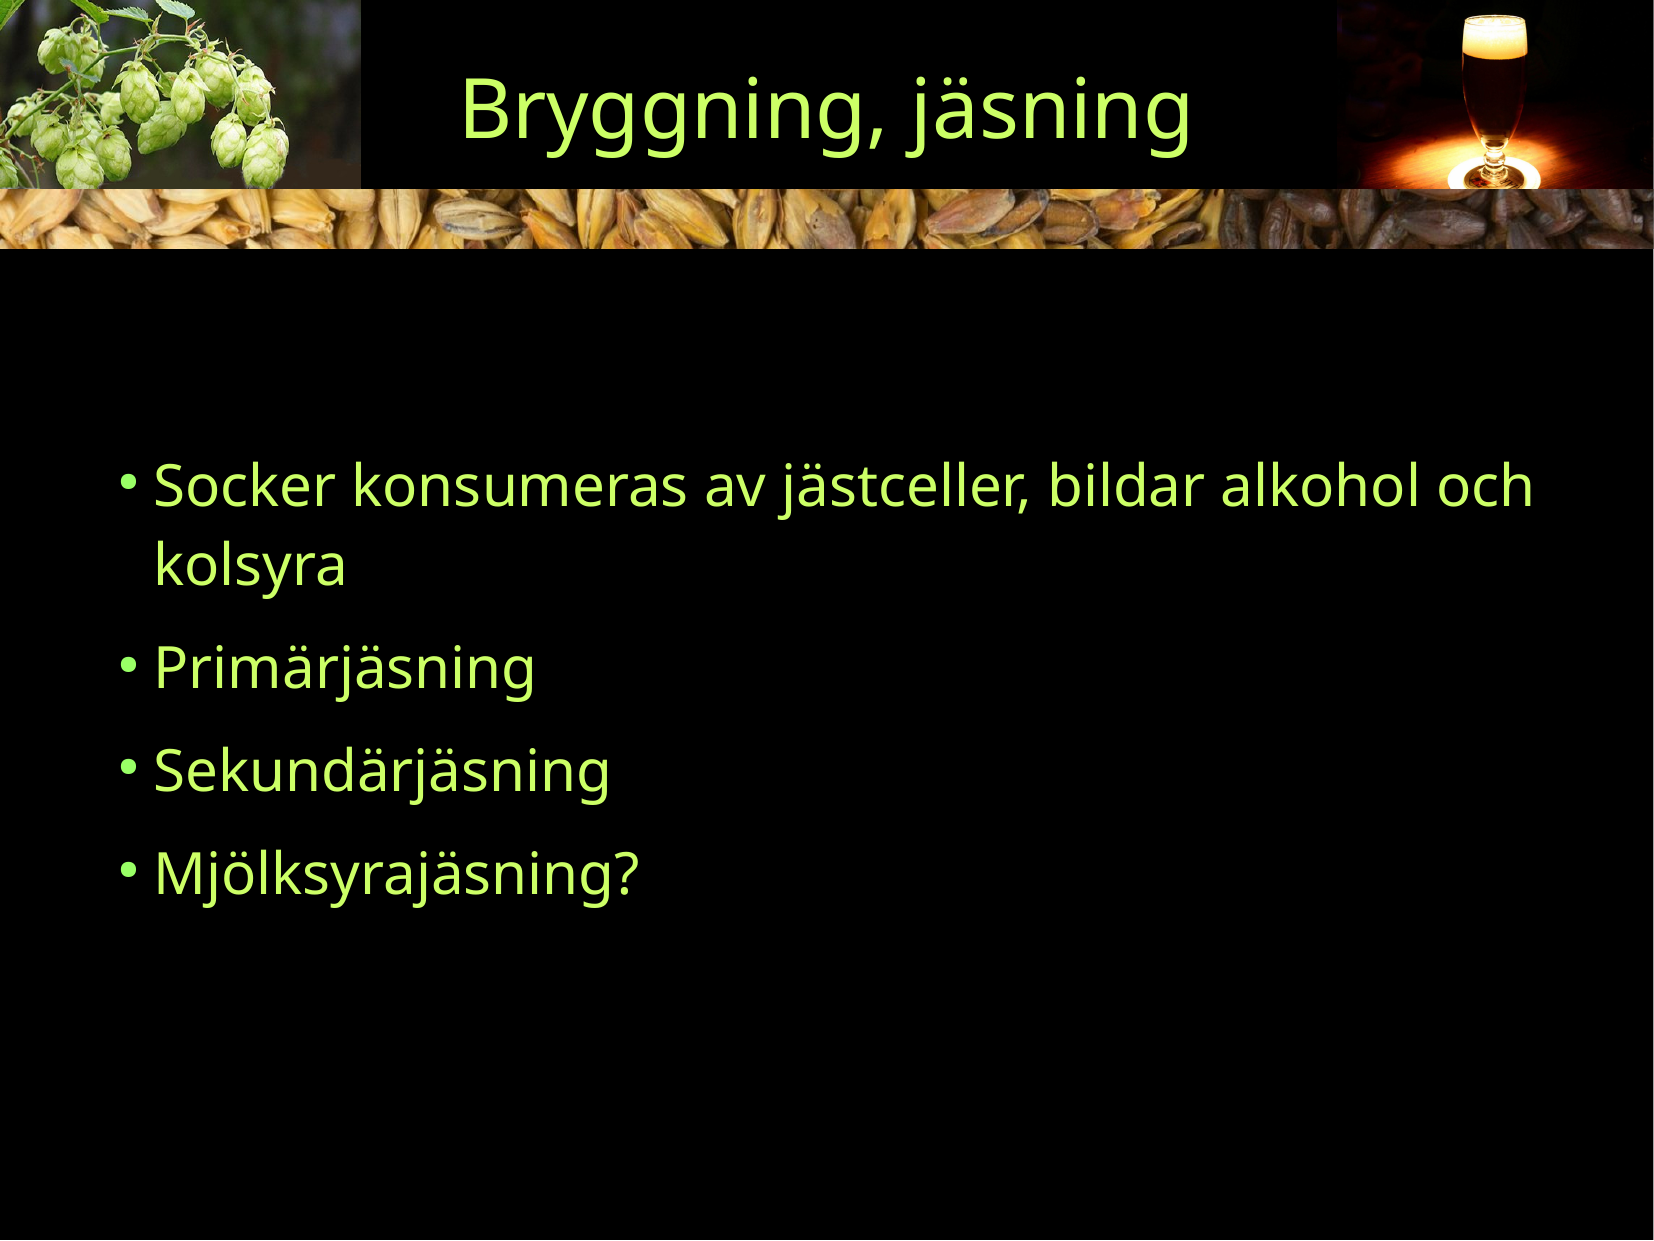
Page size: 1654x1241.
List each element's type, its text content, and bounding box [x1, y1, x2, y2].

title [361, 143, 1337, 189]
picture [0, 0, 1654, 249]
list Socker konsumeras av jästceller, bildar alkohol och kolsyra Primärjäsning Sekundärjäsning Mjölksyrajäsning? [82, 307, 1571, 1205]
title Bryggning, jäsning [361, 49, 1337, 143]
